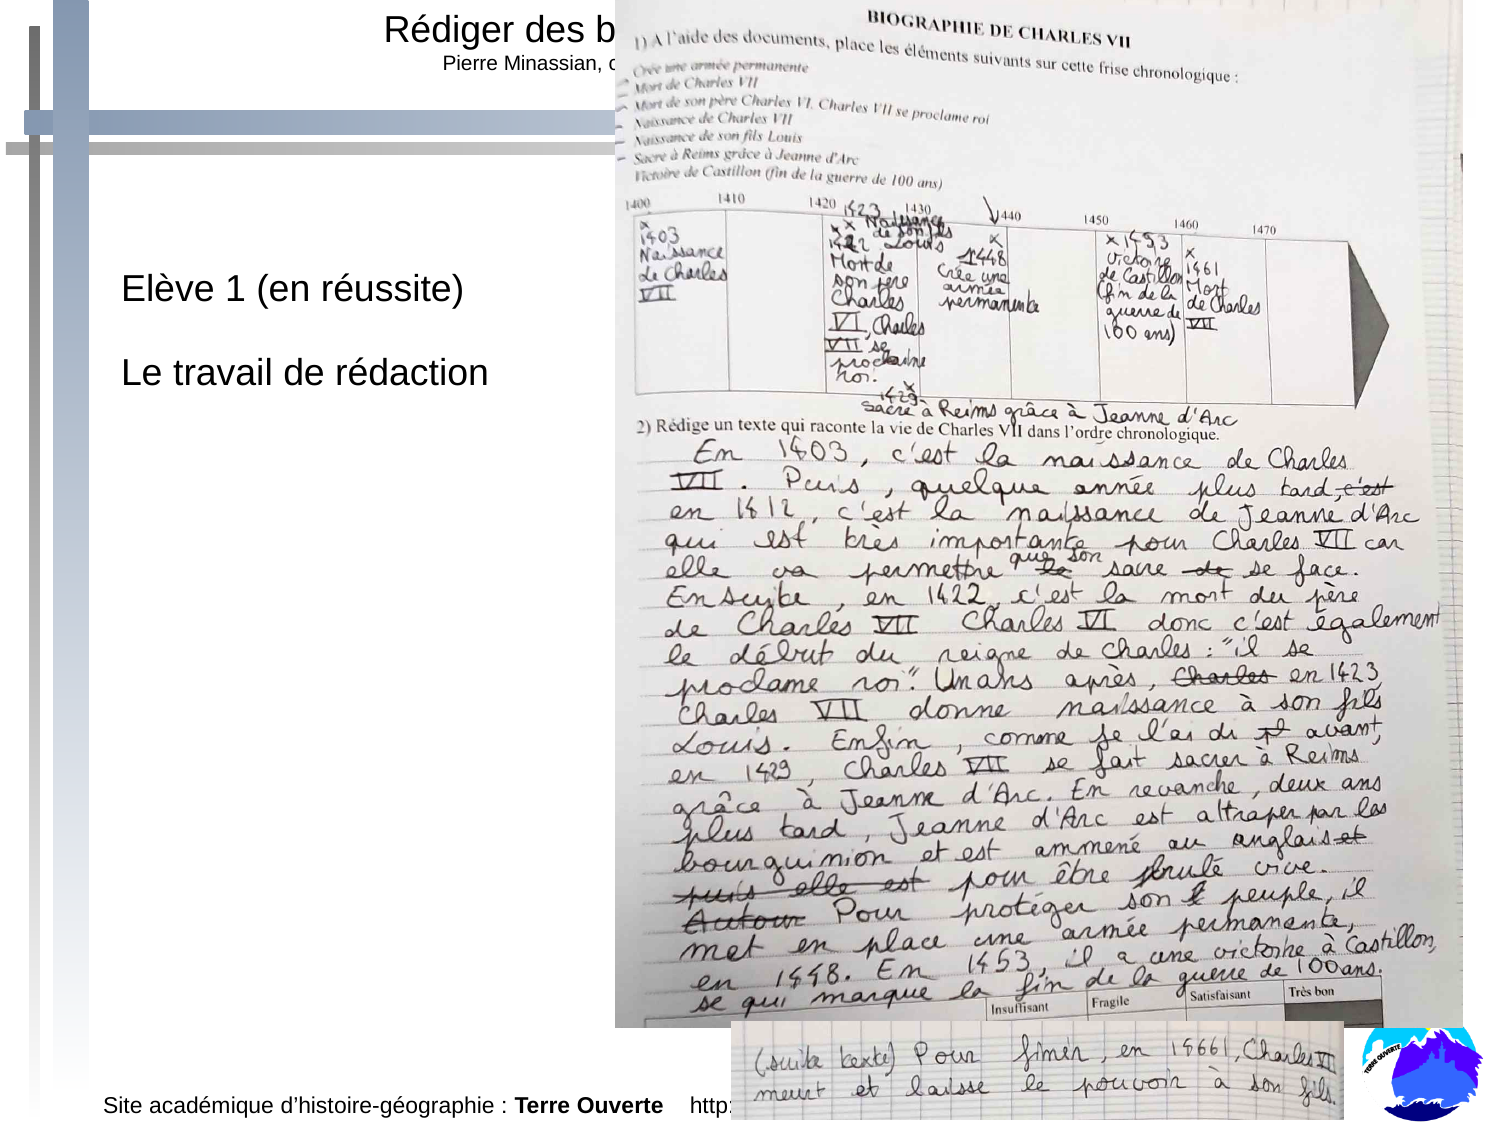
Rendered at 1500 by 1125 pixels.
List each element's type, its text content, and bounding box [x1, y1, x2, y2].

text_box Rédiger des biographies en 5e Pierre Minassian, collège l'Estaque, 13016 [88, 0, 615, 83]
text_box Site académique d’histoire-géographie : Terre Ouverte http://www.pedagogie.ac-aix-marseille.fr/jcms/c_43559/fr/accueil [88, 1083, 1361, 1125]
picture [615, 0, 1484, 1122]
text_box Elève 1 (en réussite) Le travail de rédaction [106, 259, 544, 401]
text_box [5, 0, 615, 1121]
